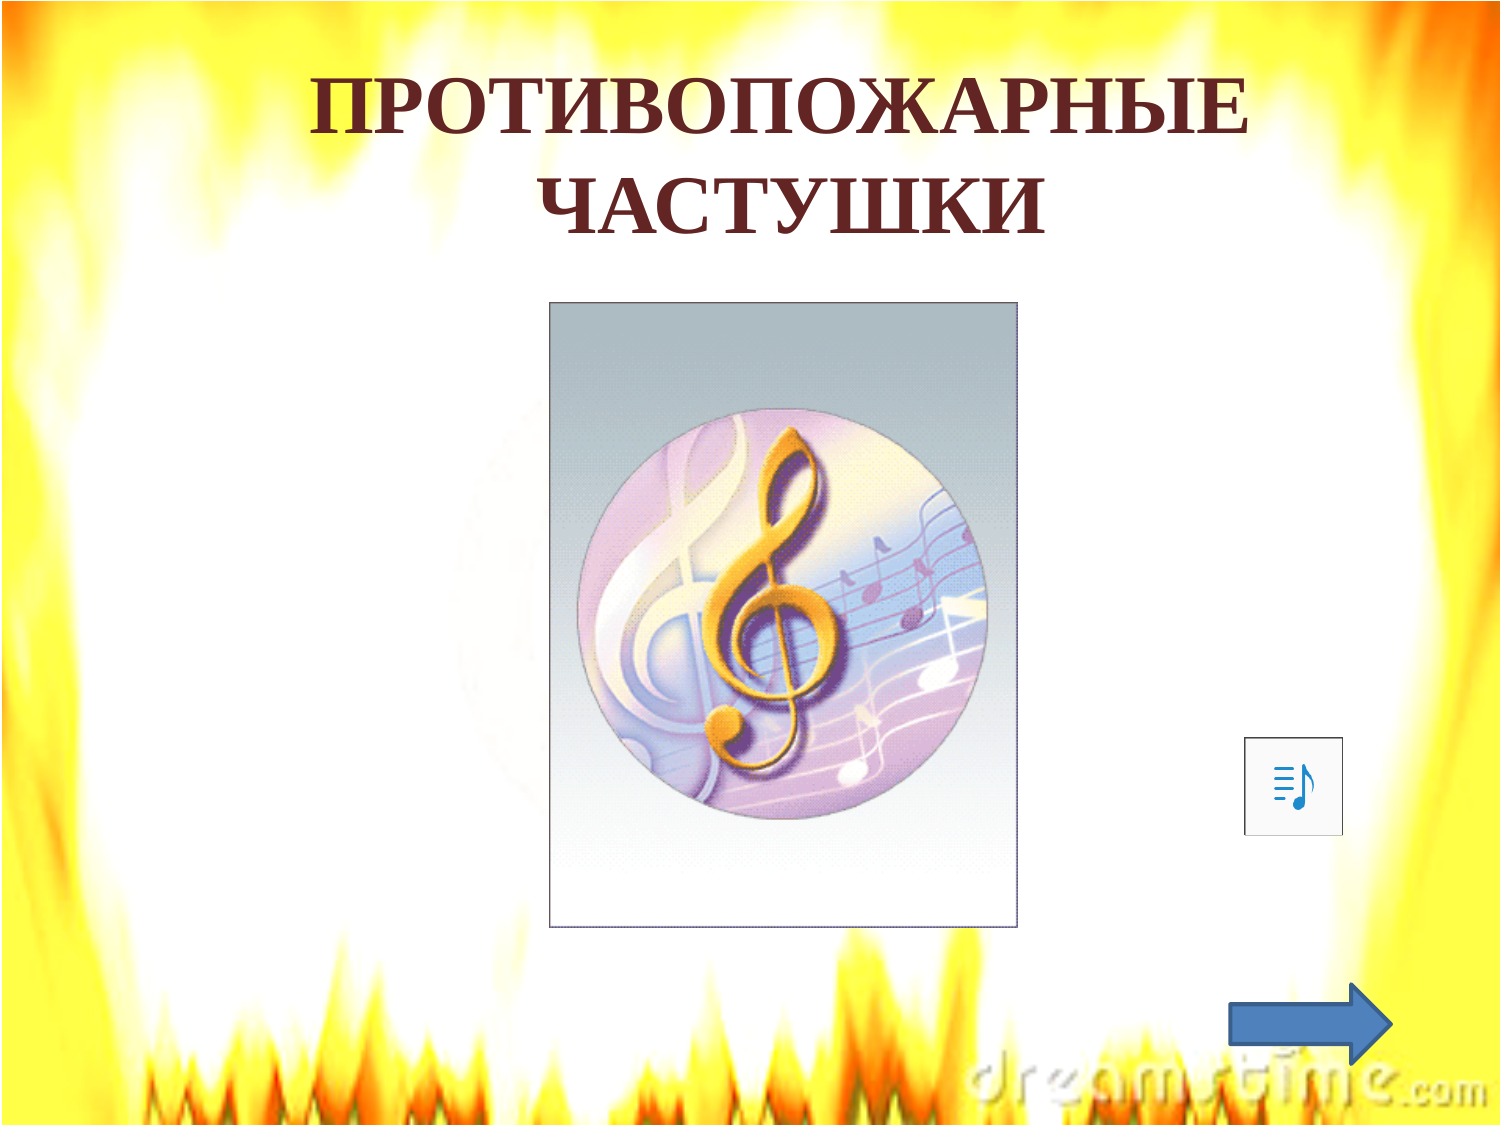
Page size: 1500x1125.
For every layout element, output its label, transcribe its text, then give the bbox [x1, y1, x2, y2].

text_box ПРОТИВОПОЖАРНЫЕ ЧАСТУШКИ [294, 42, 1288, 258]
picture [2, 1, 1500, 1125]
text_box [1230, 984, 1391, 1064]
text_box [1243, 736, 1344, 837]
